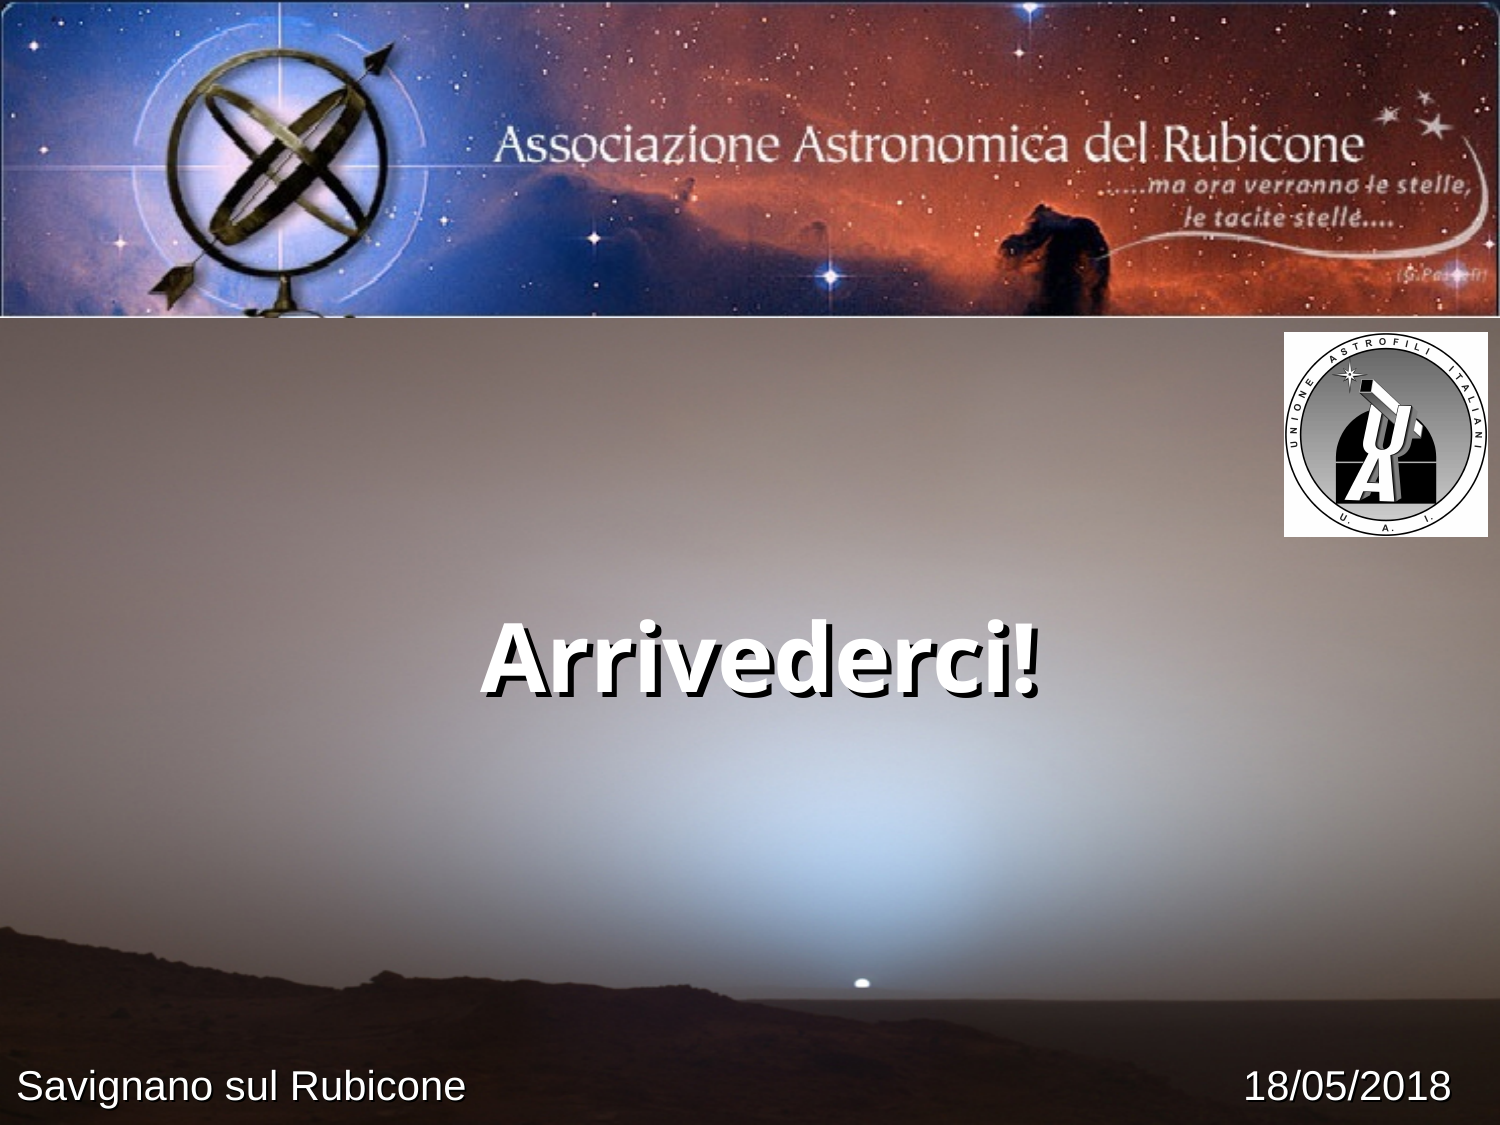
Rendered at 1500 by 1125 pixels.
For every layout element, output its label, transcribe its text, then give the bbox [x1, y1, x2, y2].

text_box 18/05/2018 [1228, 1051, 1500, 1111]
text_box Savignano sul Rubicone [1, 1051, 438, 1111]
picture [0, 319, 1500, 1125]
picture [0, 0, 1500, 318]
text_box Arrivederci! [106, 319, 1414, 805]
